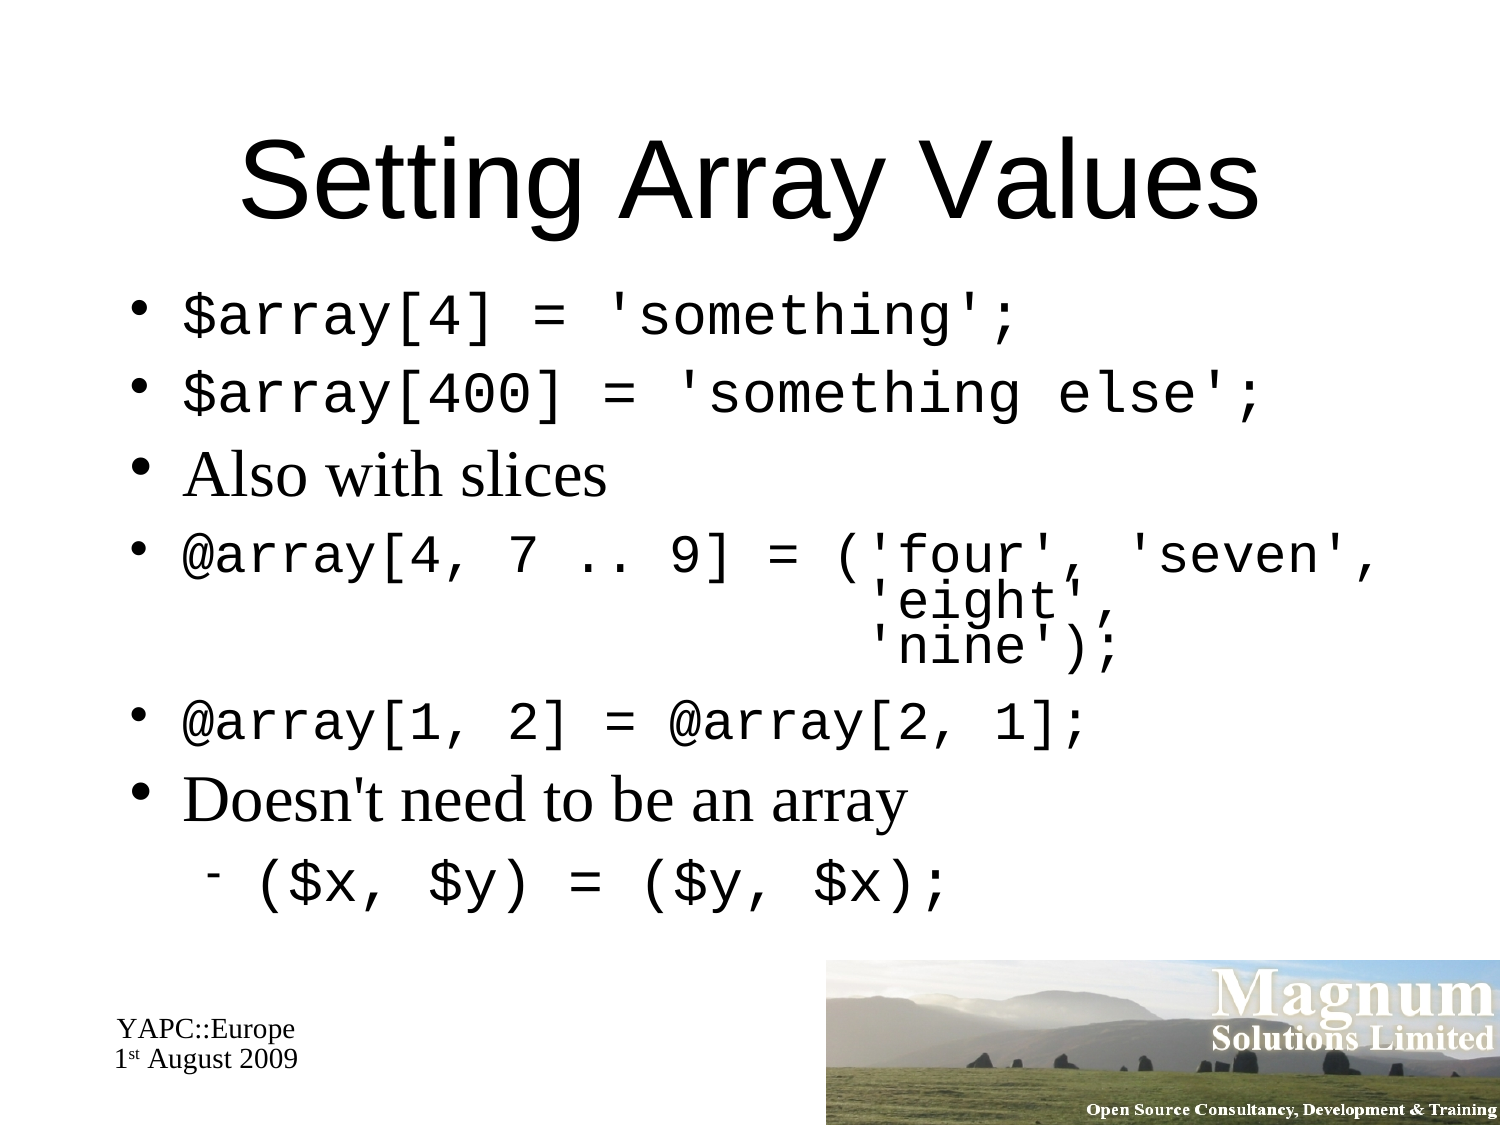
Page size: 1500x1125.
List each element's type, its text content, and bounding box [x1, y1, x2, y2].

title Setting Array Values [112, 62, 1388, 250]
picture [826, 960, 1500, 1125]
list $array[4] = 'something'; $array[400] = 'something else'; Also with slices @array[4, 7 .. 9] = ('four', 'seven', 'eight', 'nine'); @array[1, 2] = @array[2, 1]; Doesn't need to be an array ($x, $y) = ($y, $x); [112, 295, 1388, 929]
